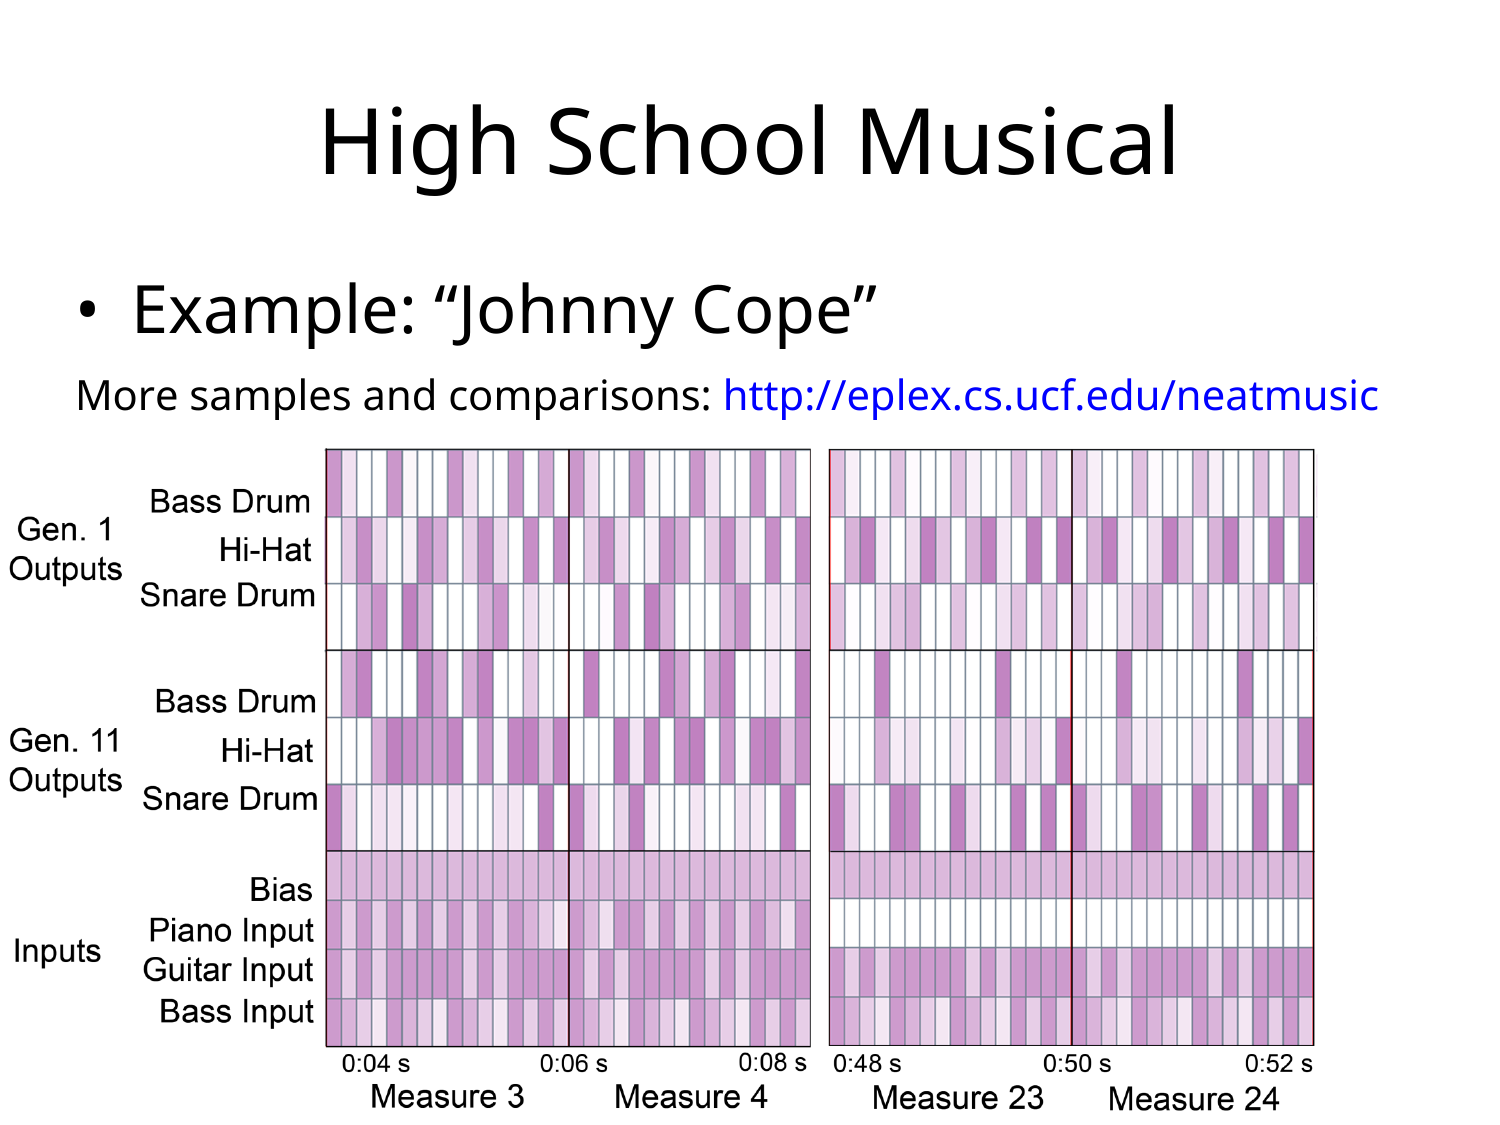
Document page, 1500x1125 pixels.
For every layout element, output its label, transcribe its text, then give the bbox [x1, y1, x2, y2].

list Example: “Johnny Cope” More samples and comparisons: http://eplex.cs.ucf.edu/neatmusic [75, 262, 1426, 991]
title High School Musical [75, 28, 1426, 250]
picture [0, 445, 1500, 1121]
